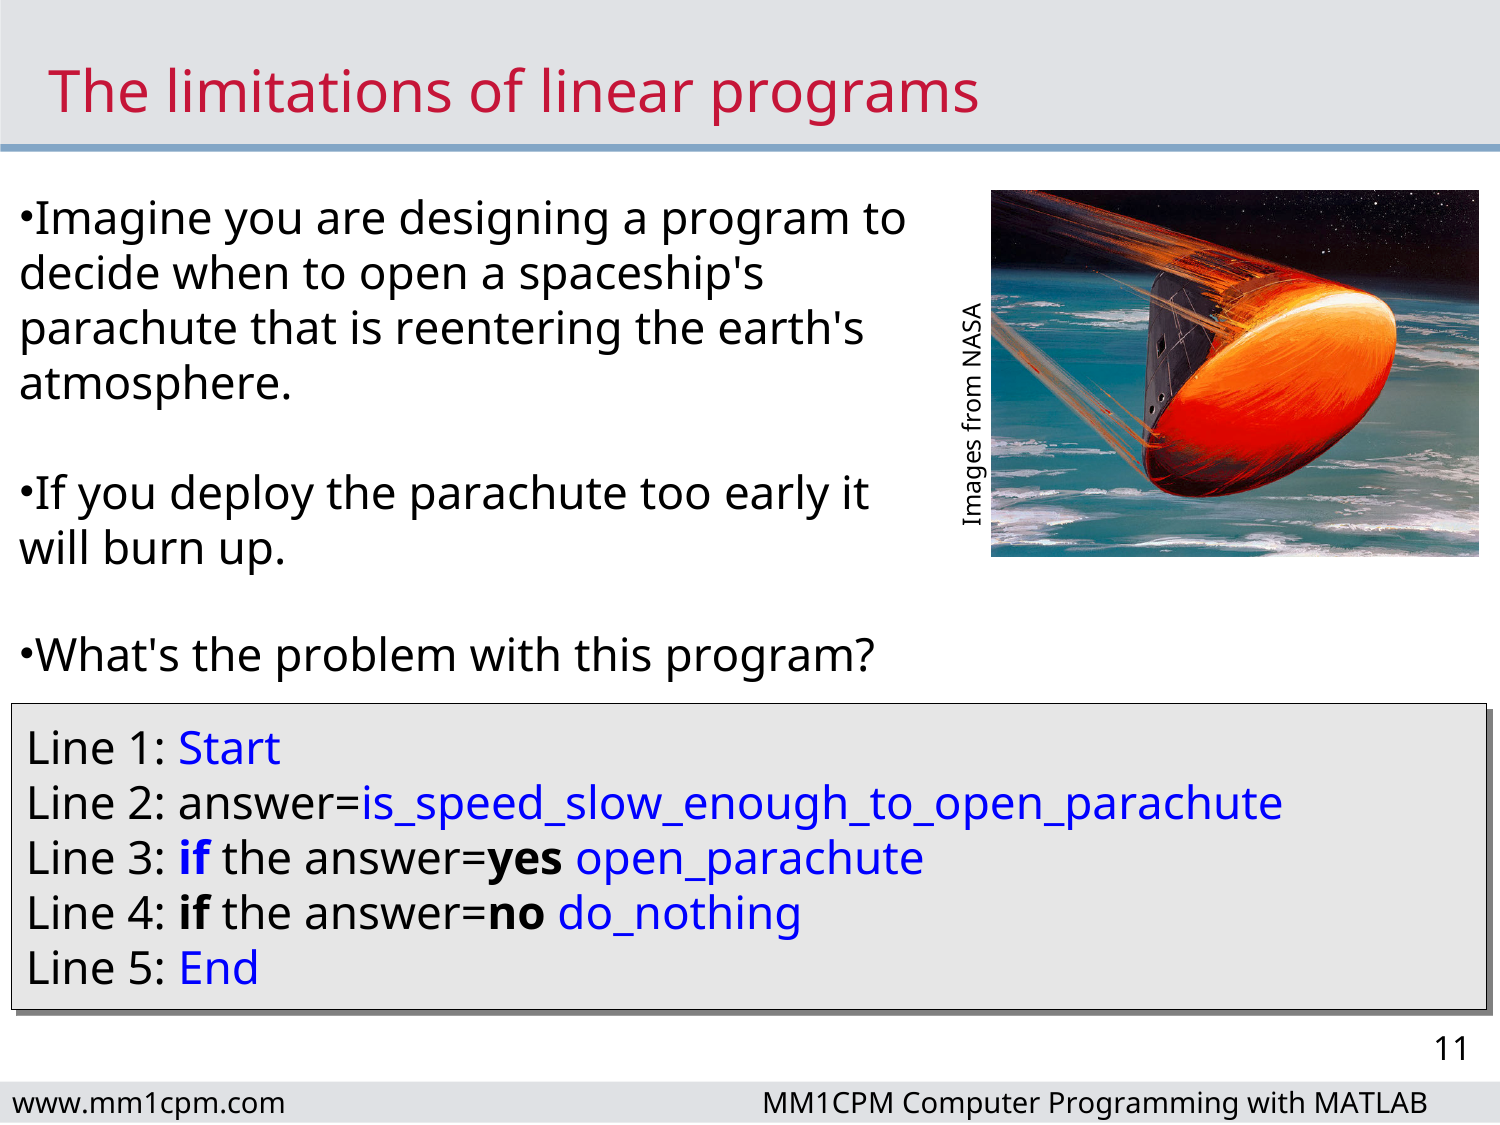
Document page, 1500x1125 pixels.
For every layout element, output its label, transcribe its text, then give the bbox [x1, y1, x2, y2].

text_box What's the problem with this program? [4, 618, 955, 739]
text_box Line 1: Start Line 2: answer=is_speed_slow_enough_to_open_parachute Line 3: if the answer=yes open_parachute Line 4: if the answer=no do_nothing Line 5: End [11, 703, 1487, 1010]
picture [991, 190, 1479, 557]
text_box Images from NASA [948, 277, 994, 542]
title The limitations of linear programs [34, 37, 1144, 142]
text_box <number> [1418, 1019, 1500, 1090]
text_box Imagine you are designing a program to decide when to open a spaceship's parachute that is reentering the earth's atmosphere. If you deploy the parachute too early it will burn up. [4, 181, 931, 618]
